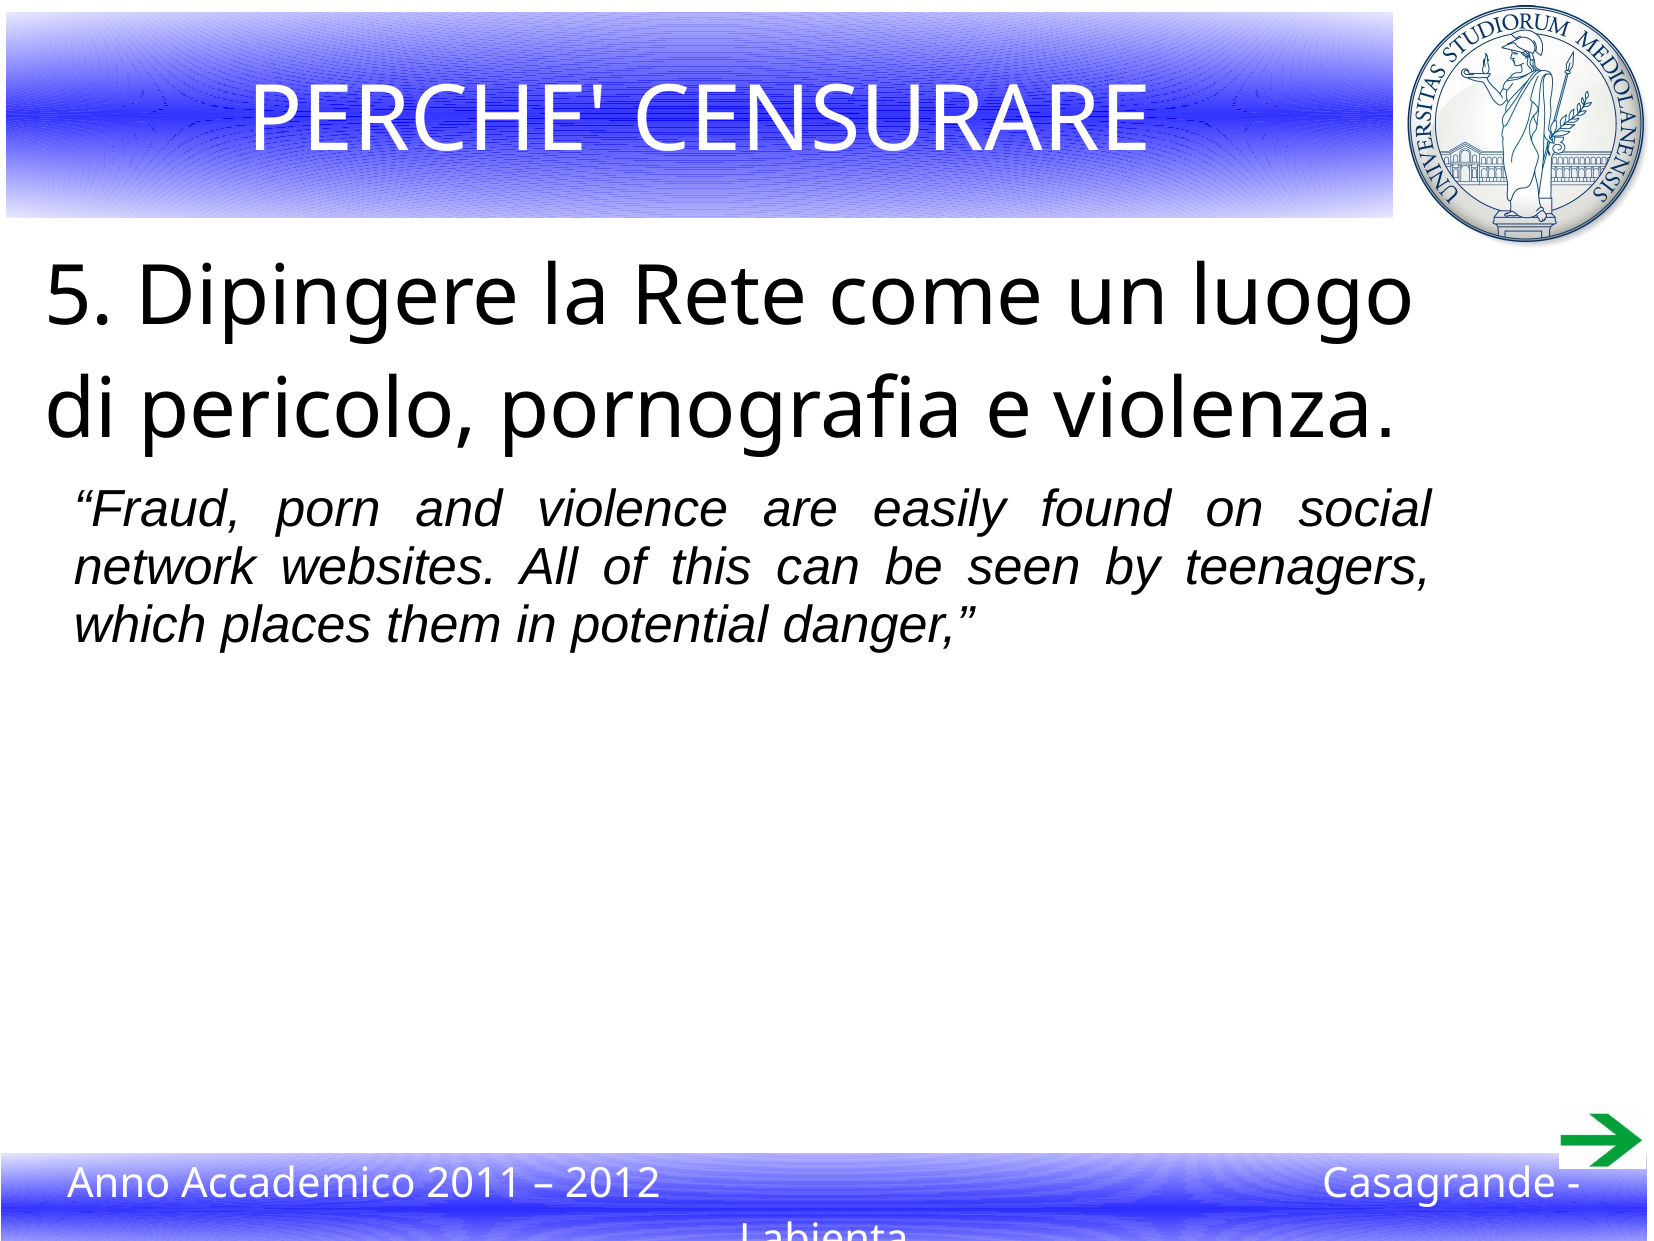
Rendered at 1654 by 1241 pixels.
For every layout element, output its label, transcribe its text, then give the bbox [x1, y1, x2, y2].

title Anno Accademico 2011 – 2012 Casagrande - Labienta [0, 1185, 1648, 1233]
picture [1405, 5, 1651, 250]
text_box 5. Dipingere la Rete come un luogo di pericolo, pornografia e violenza. [29, 227, 1506, 450]
text_box “Fraud, porn and violence are easily found on social network websites. All of this can be seen by teenagers, which places them in potential danger,” [59, 472, 1447, 1152]
title PERCHE' CENSURARE [5, 11, 1394, 219]
picture [1559, 1110, 1646, 1170]
